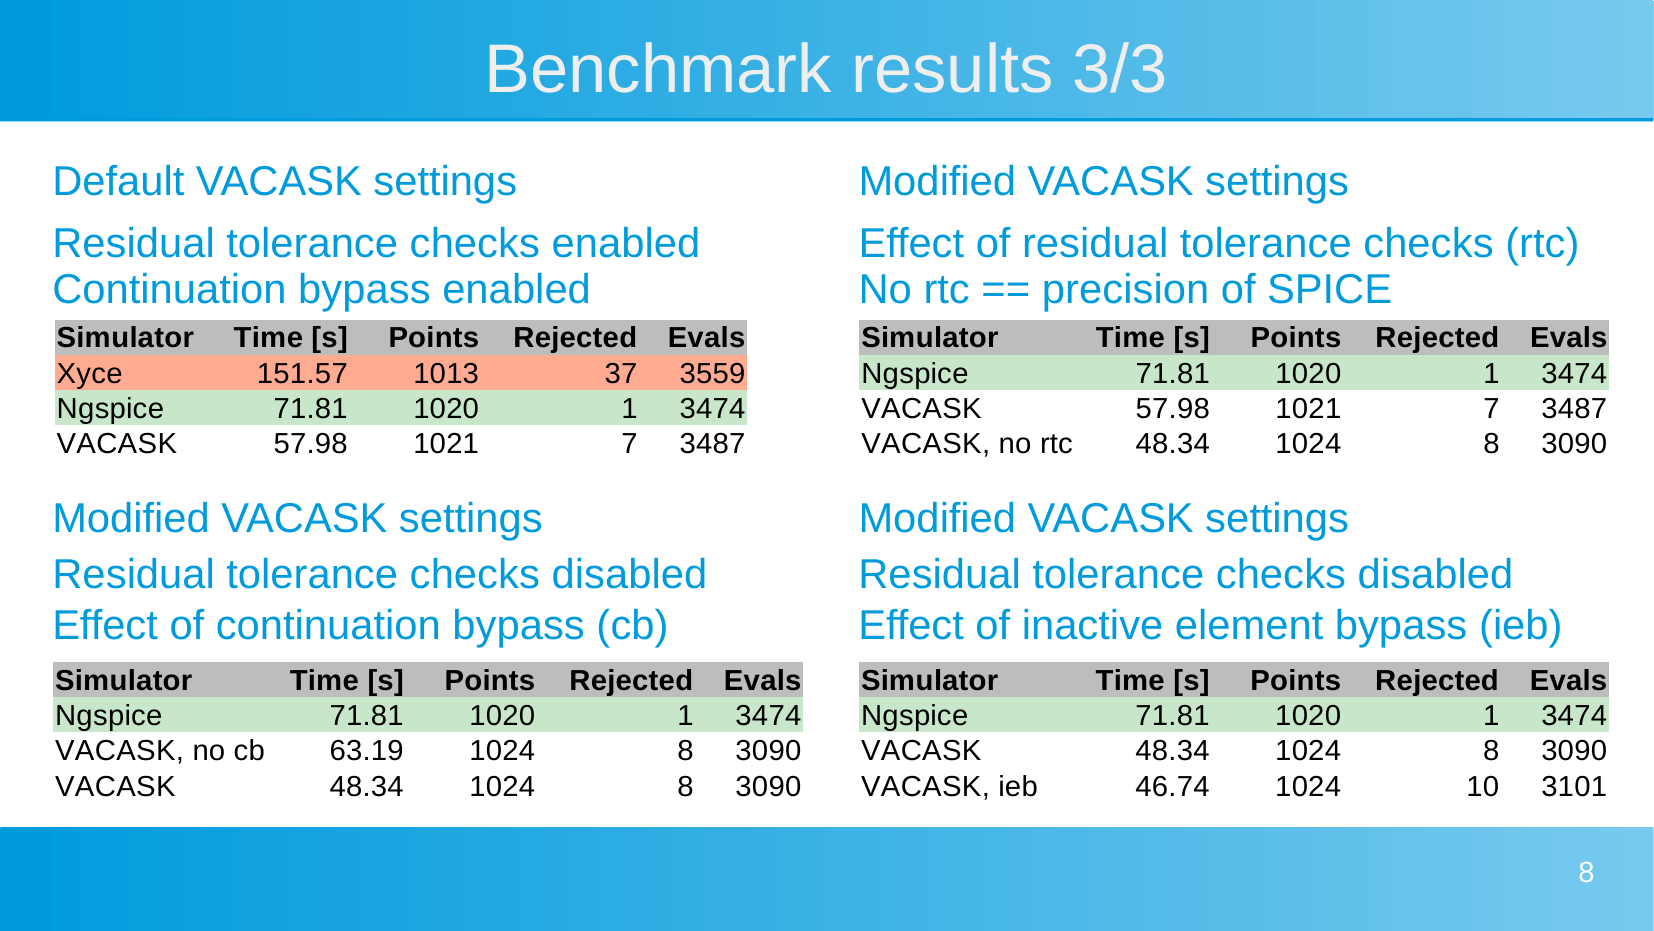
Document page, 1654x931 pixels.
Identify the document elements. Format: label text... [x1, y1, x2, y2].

text_box Effect of residual tolerance checks (rtc) No rtc == precision of SPICE [843, 219, 1613, 321]
chart [859, 320, 1613, 464]
text_box Effect of continuation bypass (cb) [37, 613, 750, 657]
chart [53, 662, 807, 807]
text_box Default VACASK settings [37, 150, 807, 219]
text_box Residual tolerance checks disabled [843, 557, 1613, 613]
title Benchmark results 3/3 [59, 29, 1595, 108]
text_box Modified VACASK settings [37, 487, 807, 557]
text_box Effect of inactive element bypass (ieb) [843, 613, 1613, 703]
text_box Modified VACASK settings [843, 150, 1613, 219]
chart [54, 321, 751, 464]
chart [858, 662, 1613, 807]
text_box Residual tolerance checks enabled Continuation bypass enabled [37, 219, 807, 321]
text_box Residual tolerance checks disabled [37, 557, 807, 613]
text_box Modified VACASK settings [843, 487, 1613, 557]
